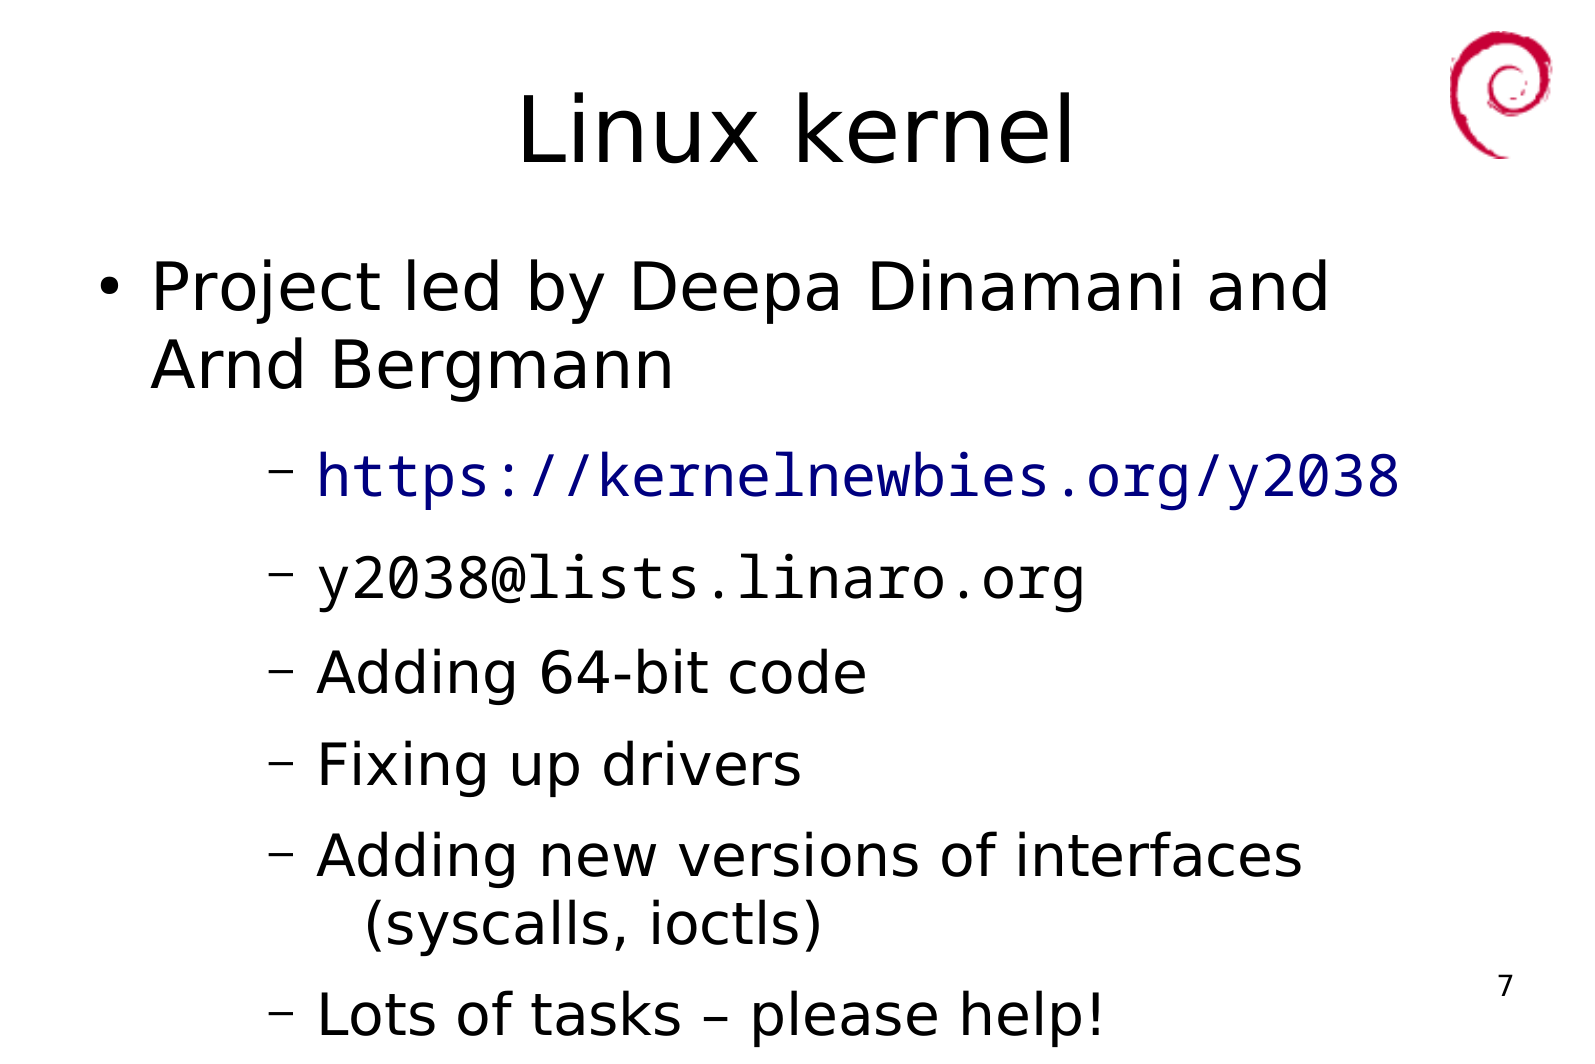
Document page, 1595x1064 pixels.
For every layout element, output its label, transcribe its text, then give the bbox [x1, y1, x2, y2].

title Linux kernel [79, 42, 1515, 220]
list Project led by Deepa Dinamani and Arnd Bergmann https://kernelnewbies.org/y2038 y2038@lists.linaro.org Adding 64-bit code Fixing up drivers Adding new versions of interfaces (syscalls, ioctls) Lots of tasks – please help! [79, 248, 1515, 1010]
picture [1450, 31, 1555, 159]
